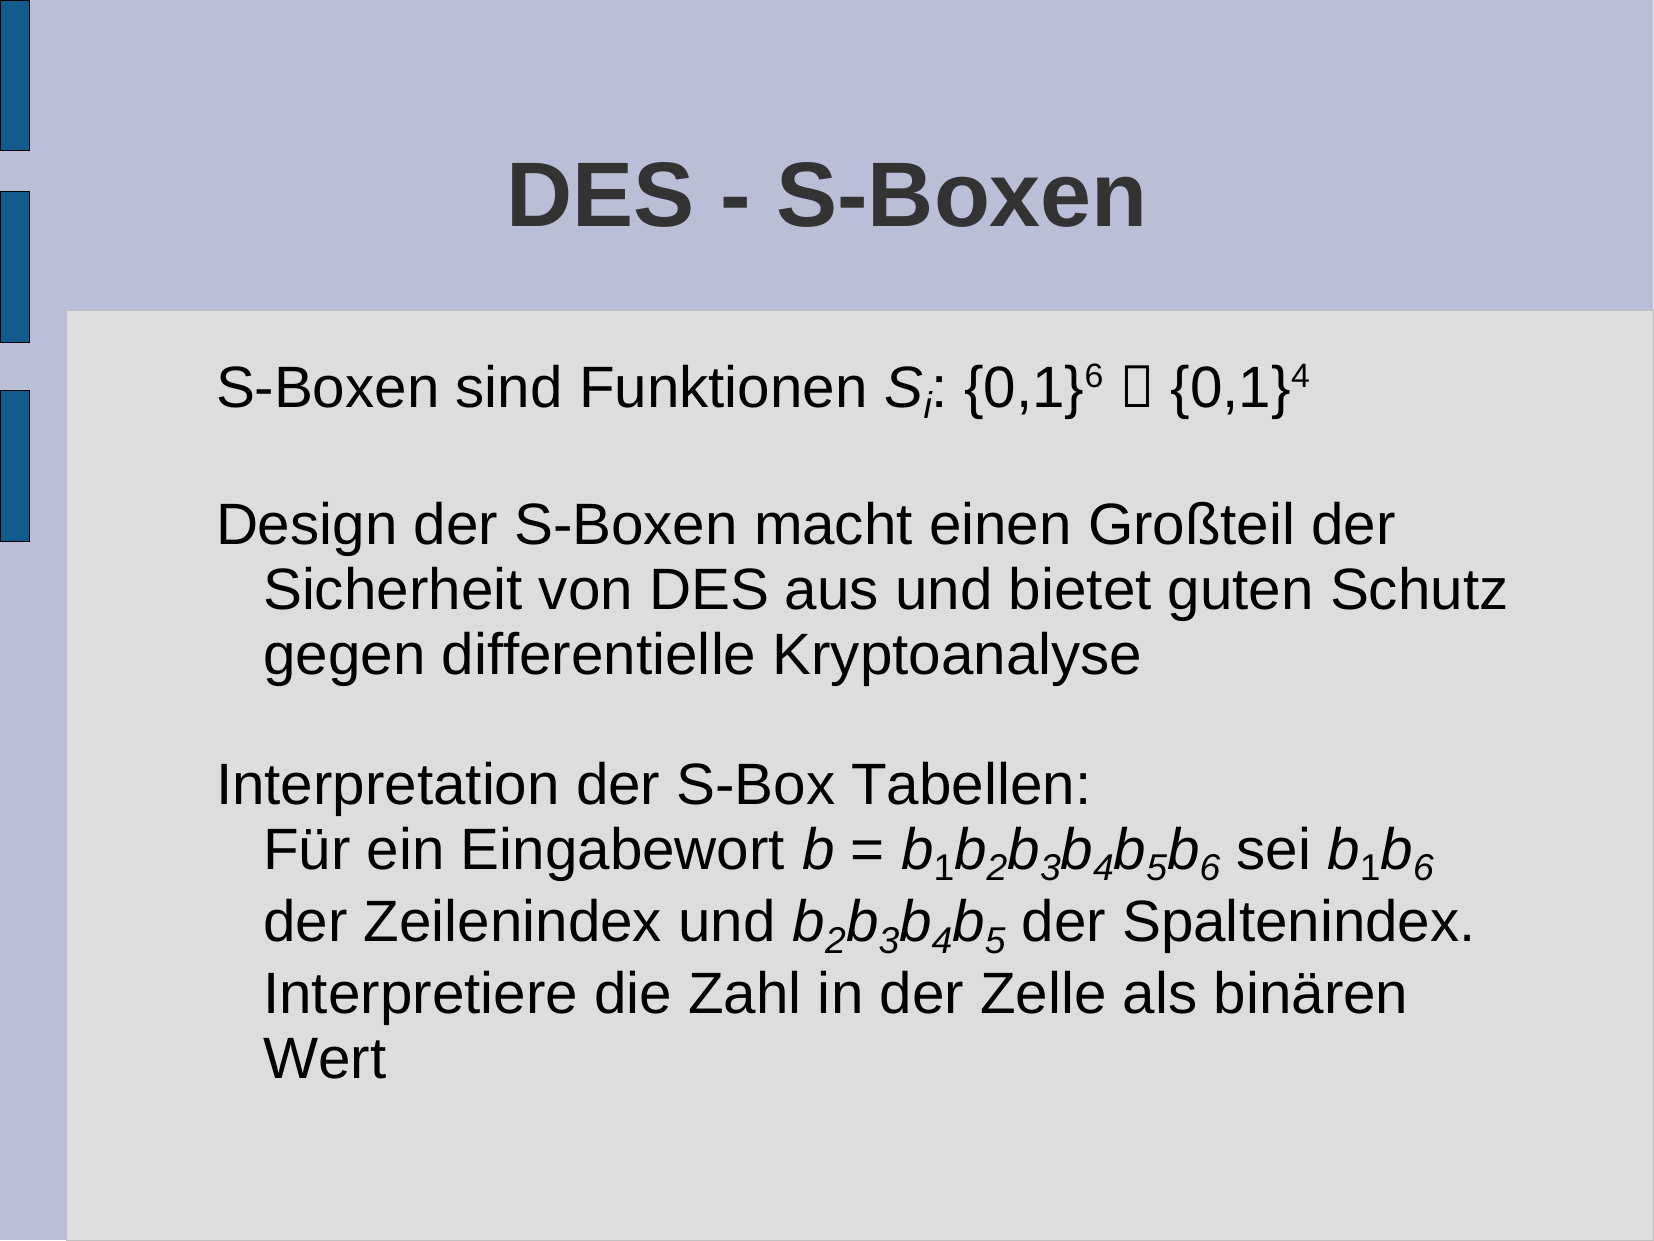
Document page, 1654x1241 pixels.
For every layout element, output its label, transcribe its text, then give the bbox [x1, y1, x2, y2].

list S-Boxen sind Funktionen Si: {0,1}6  {0,1}4 Design der S-Boxen macht einen Großteil der Sicherheit von DES aus und bietet guten Schutz gegen differentielle Kryptoanalyse Interpretation der S-Box Tabellen: Für ein Eingabewort b = b1b2b3b4b5b6 sei b1b6 der Zeilenindex und b2b3b4b5 der Spaltenindex. Interpretiere die Zahl in der Zelle als binären Wert [121, 344, 1534, 1127]
title DES - S-Boxen [121, 91, 1534, 299]
